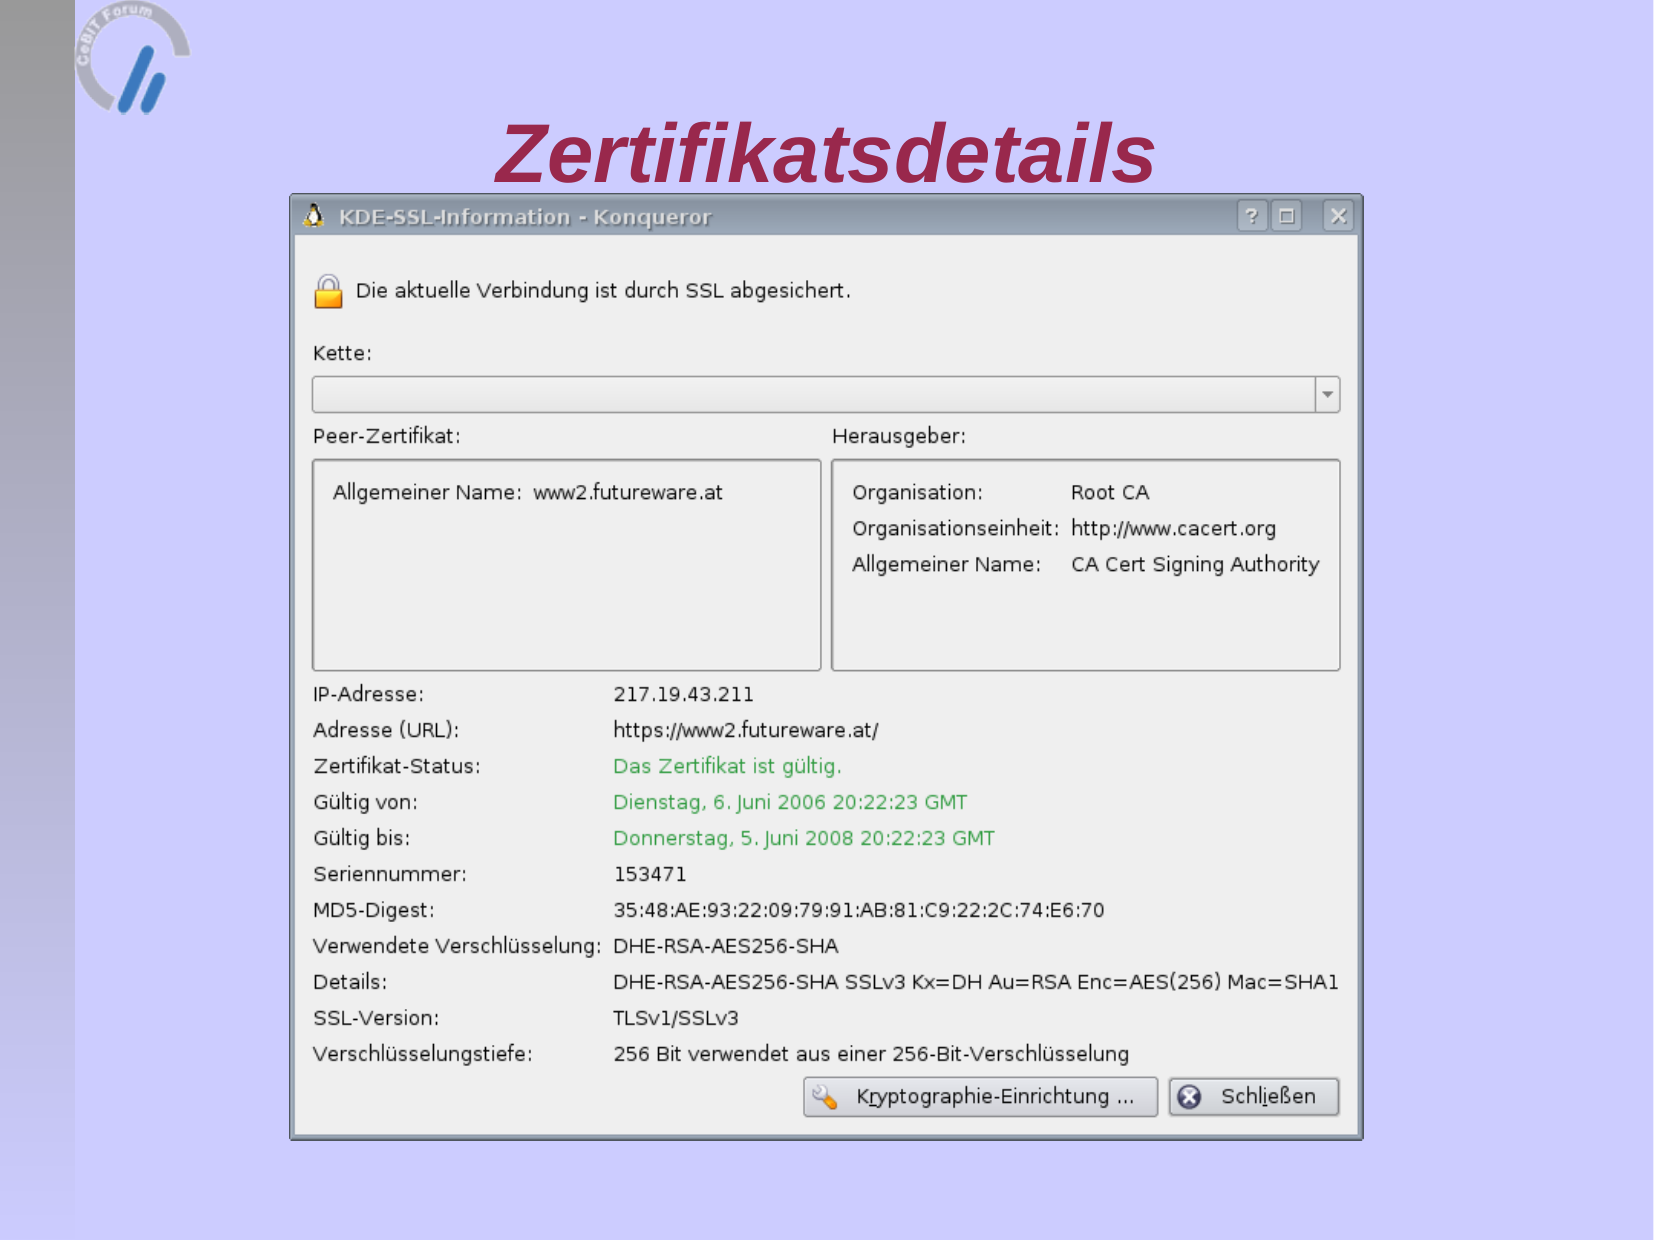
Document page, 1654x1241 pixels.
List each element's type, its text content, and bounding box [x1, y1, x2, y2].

title Zertifikatsdetails [121, 49, 1534, 257]
picture [289, 193, 1364, 1141]
